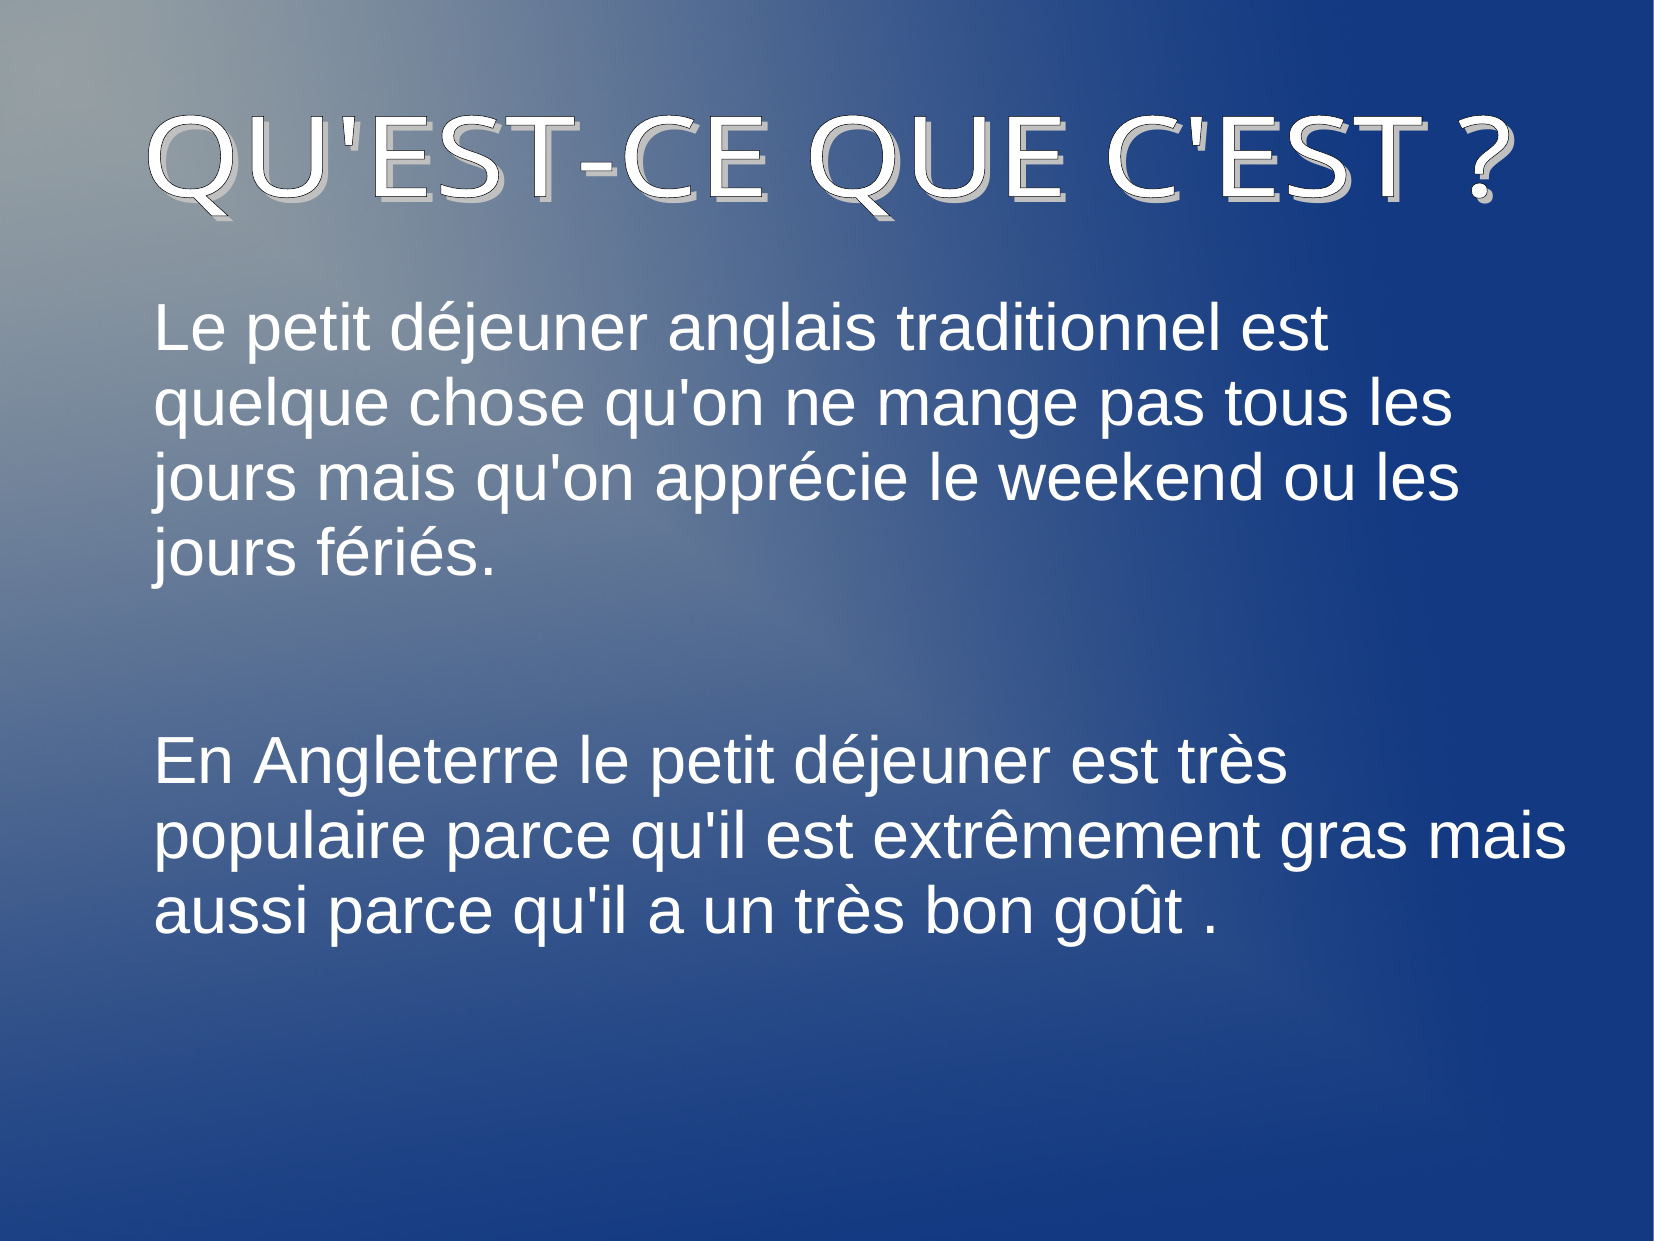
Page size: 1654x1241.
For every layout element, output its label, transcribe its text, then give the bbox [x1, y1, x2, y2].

title QU'EST-CE QUE C'EST ? [82, 49, 1571, 257]
picture [0, 0, 1654, 1241]
list Le petit déjeuner anglais traditionnel est quelque chose qu'on ne mange pas tous les jours mais qu'on apprécie le weekend ou les jours fériés. En Angleterre le petit déjeuner est très populaire parce qu'il est extrêmement gras mais aussi parce qu'il a un très bon goût . [82, 290, 1571, 1109]
